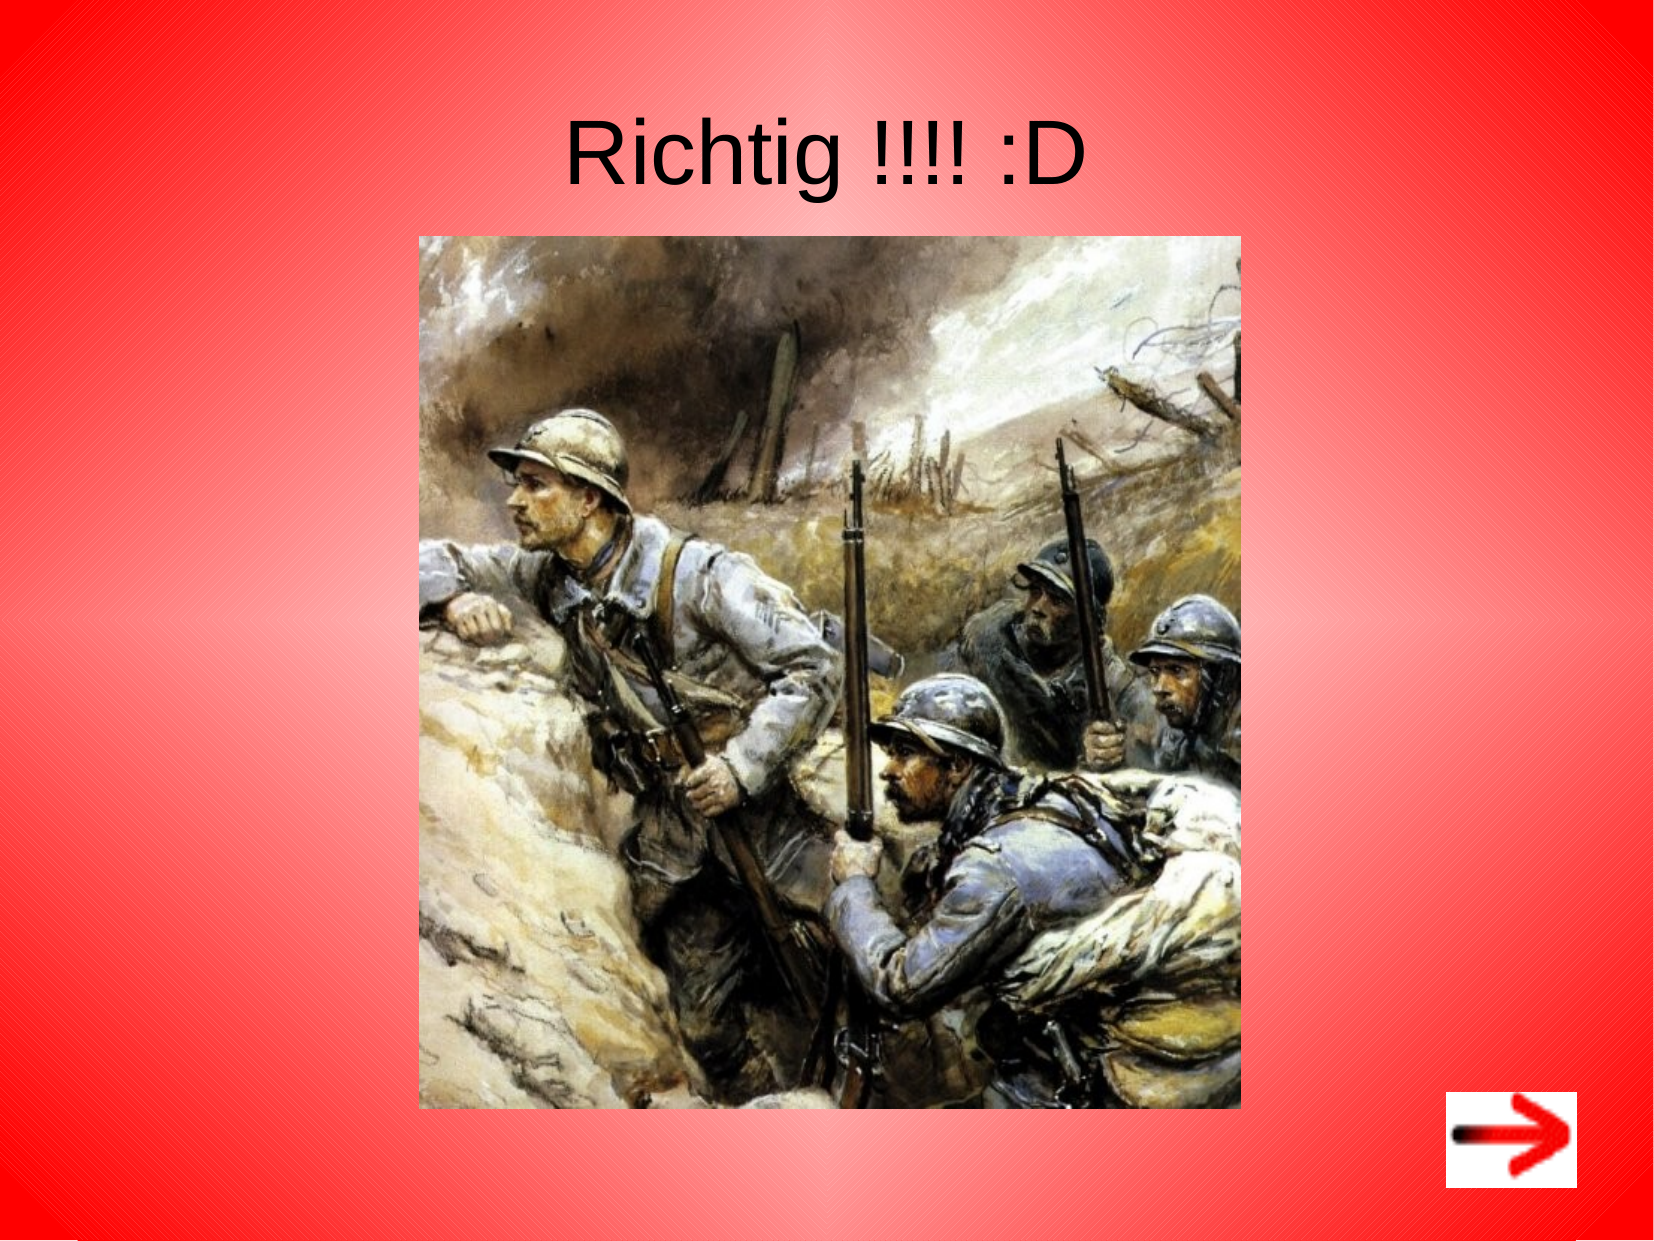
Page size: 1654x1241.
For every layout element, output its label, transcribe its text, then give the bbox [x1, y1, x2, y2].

picture [1446, 1092, 1577, 1188]
title Richtig !!!! :D [82, 49, 1571, 257]
picture [419, 236, 1241, 1109]
